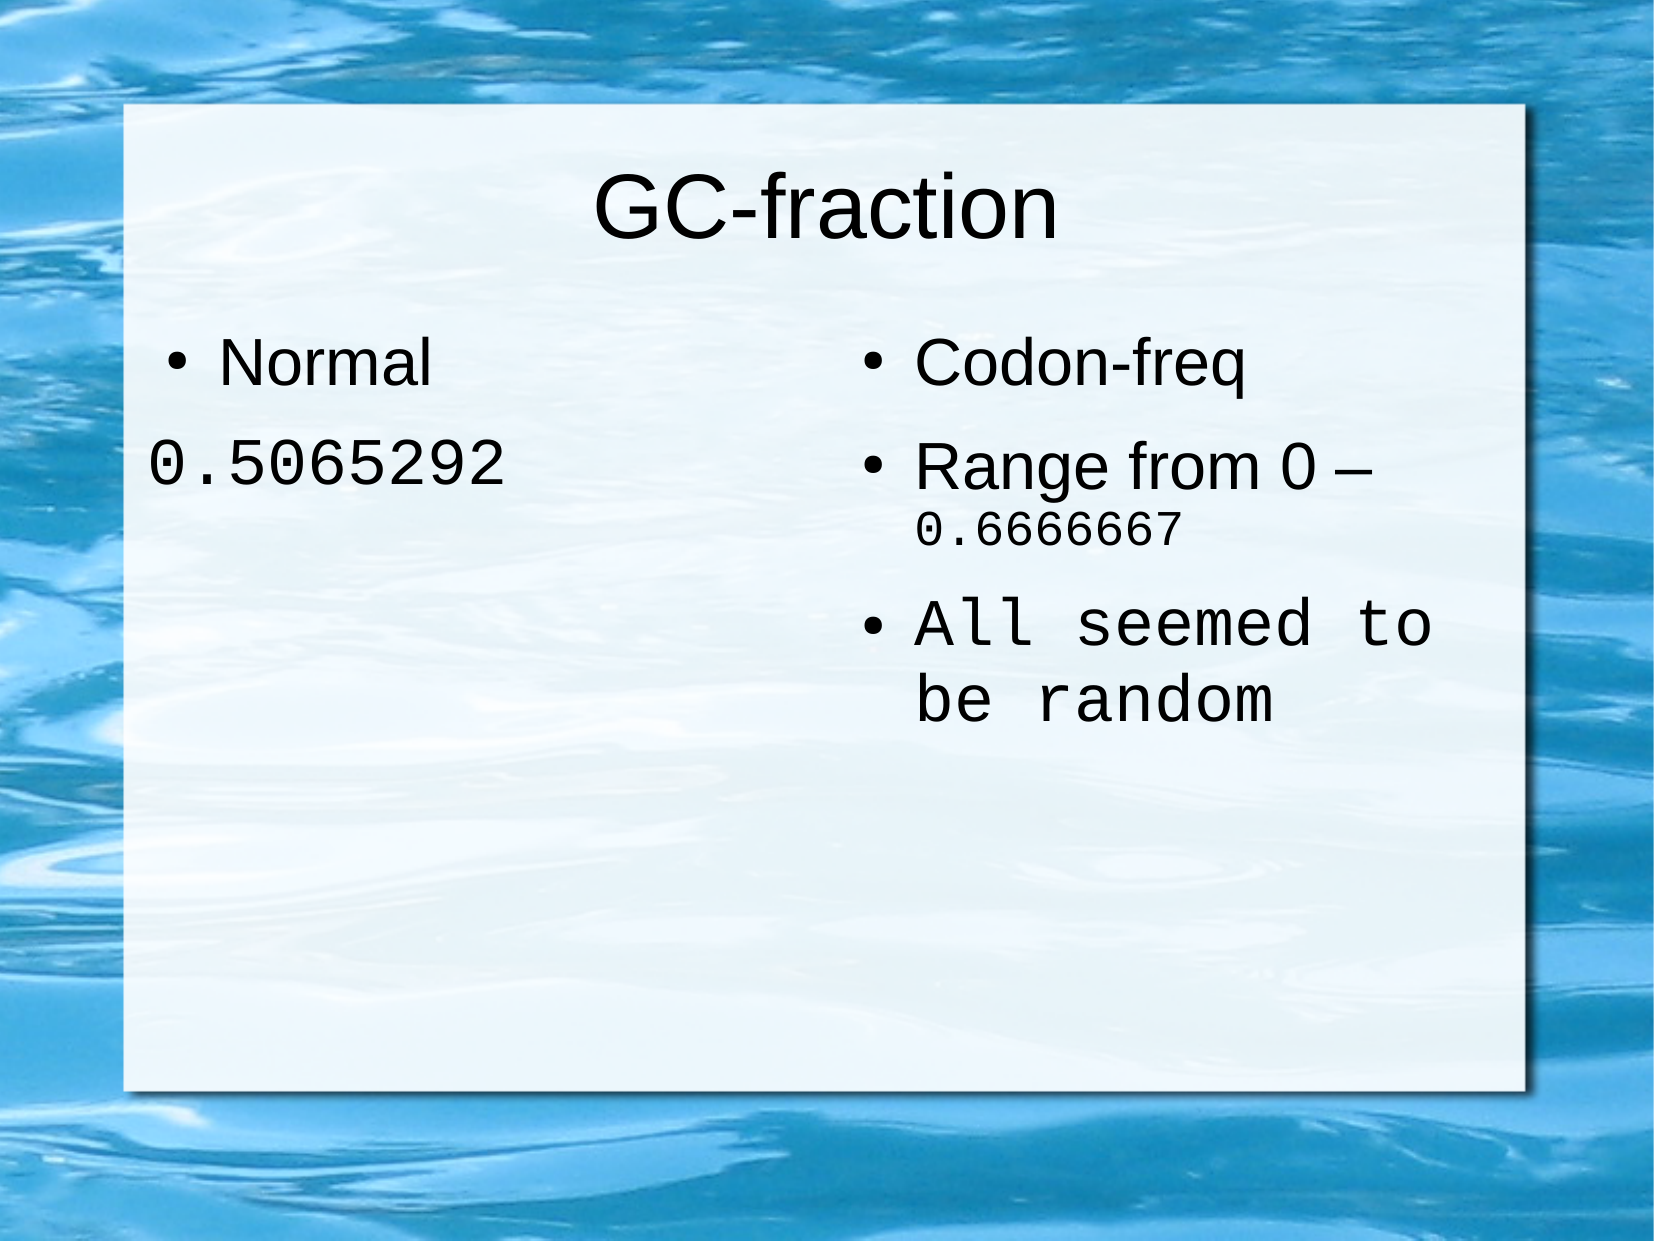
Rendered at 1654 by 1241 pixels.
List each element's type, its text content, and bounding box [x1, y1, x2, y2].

list Codon-freq Range from 0 – 0.6666667 All seemed to be random [843, 324, 1507, 1049]
picture [0, 0, 1654, 1241]
list Normal 0.5065292 [147, 324, 811, 1064]
title GC-fraction [147, 118, 1506, 296]
